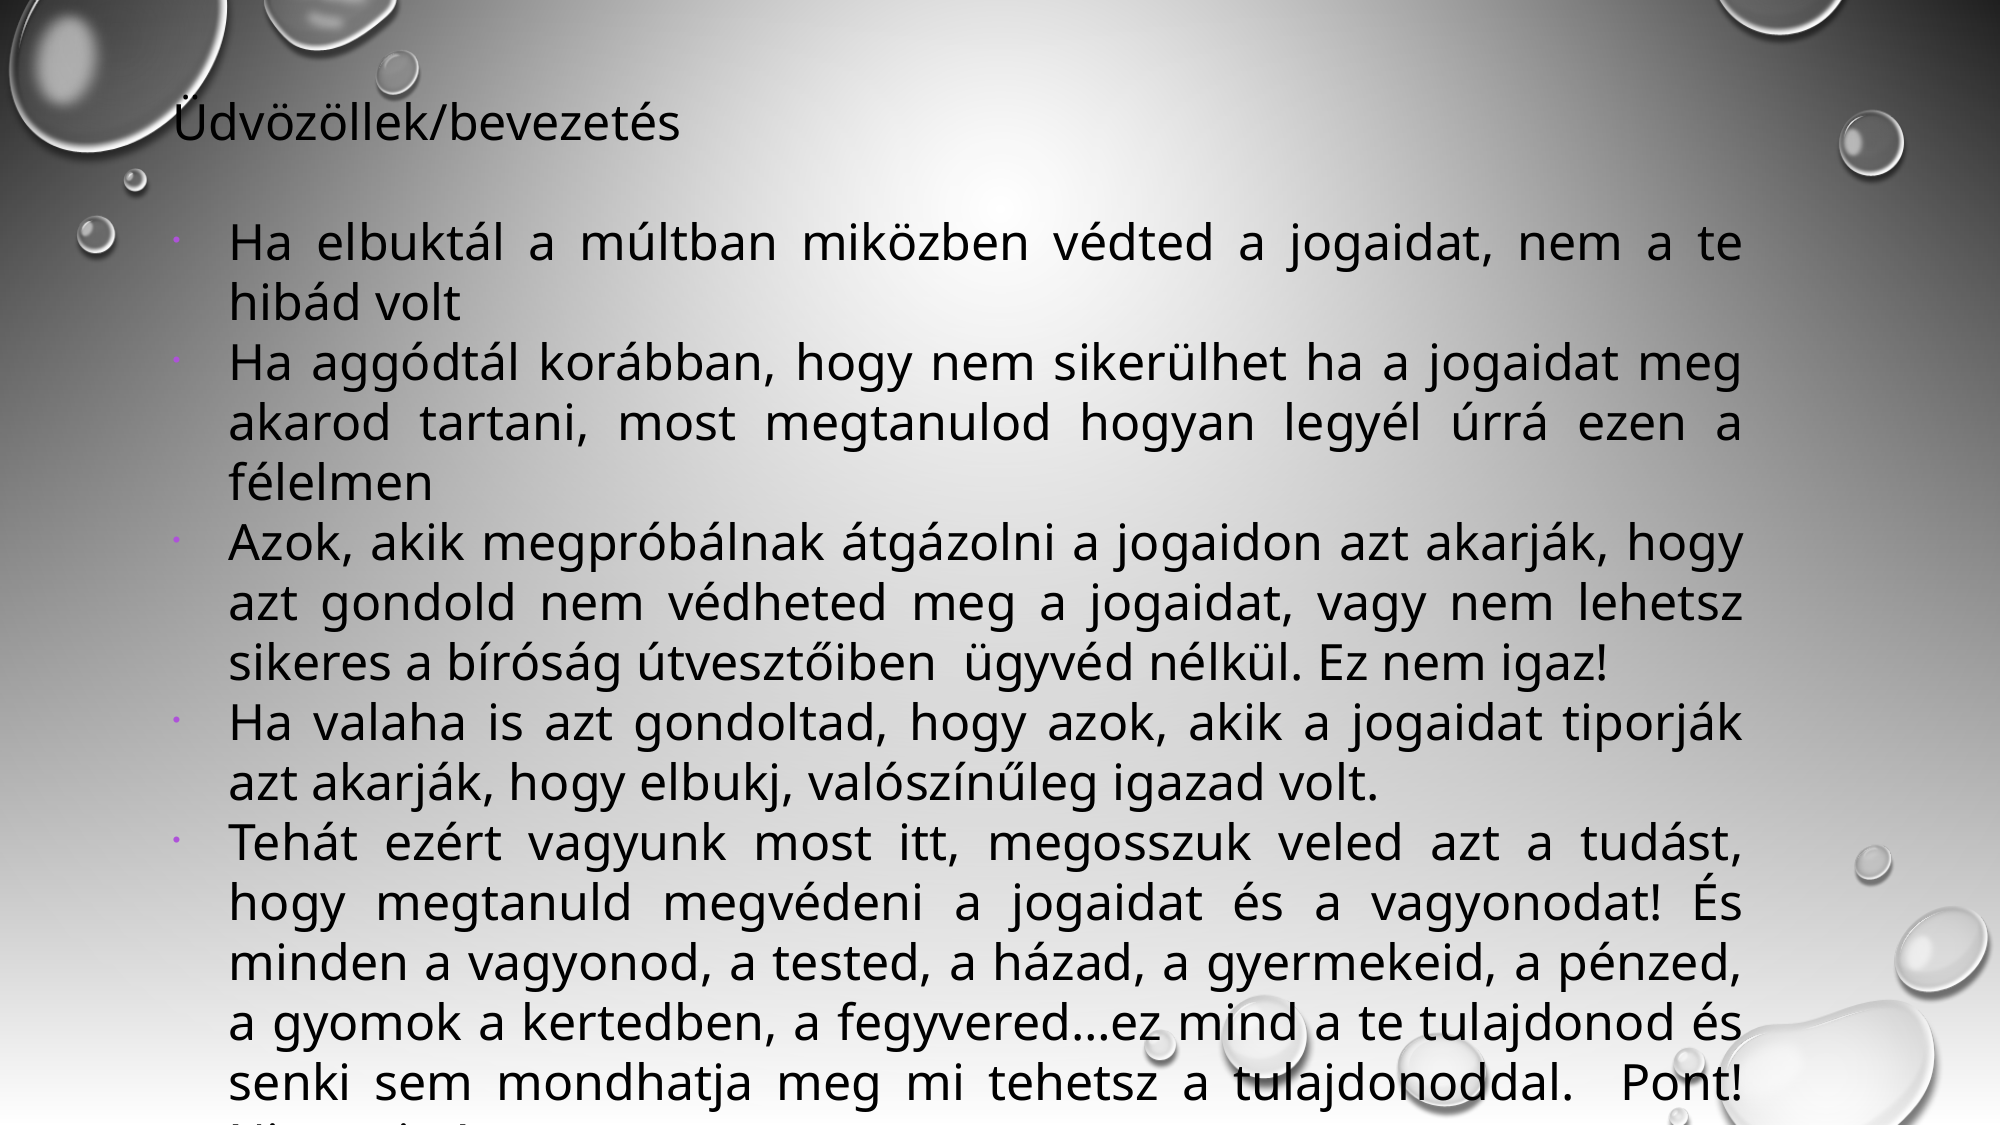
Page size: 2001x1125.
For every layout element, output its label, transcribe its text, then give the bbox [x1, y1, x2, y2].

picture [0, 0, 2000, 1125]
text_box Üdvözöllek/bevezetés Ha elbuktál a múltban miközben védted a jogaidat, nem a te hibád volt Ha aggódtál korábban, hogy nem sikerülhet ha a jogaidat meg akarod tartani, most megtanulod hogyan legyél úrrá ezen a félelmen Azok, akik megpróbálnak átgázolni a jogaidon azt akarják, hogy azt gondold nem védheted meg a jogaidat, vagy nem lehetsz sikeres a bíróság útvesztőiben ügyvéd nélkül. Ez nem igaz! Ha valaha is azt gondoltad, hogy azok, akik a jogaidat tiporják azt akarják, hogy elbukj, valószínűleg igazad volt. Tehát ezért vagyunk most itt, megosszuk veled azt a tudást, hogy megtanuld megvédeni a jogaidat és a vagyonodat! És minden a vagyonod, a tested, a házad, a gyermekeid, a pénzed, a gyomok a kertedben, a fegyvered…ez mind a te tulajdonod és senki sem mondhatja meg mi tehetsz a tulajdonoddal. Pont! Nincs vita! [157, 82, 1760, 1125]
